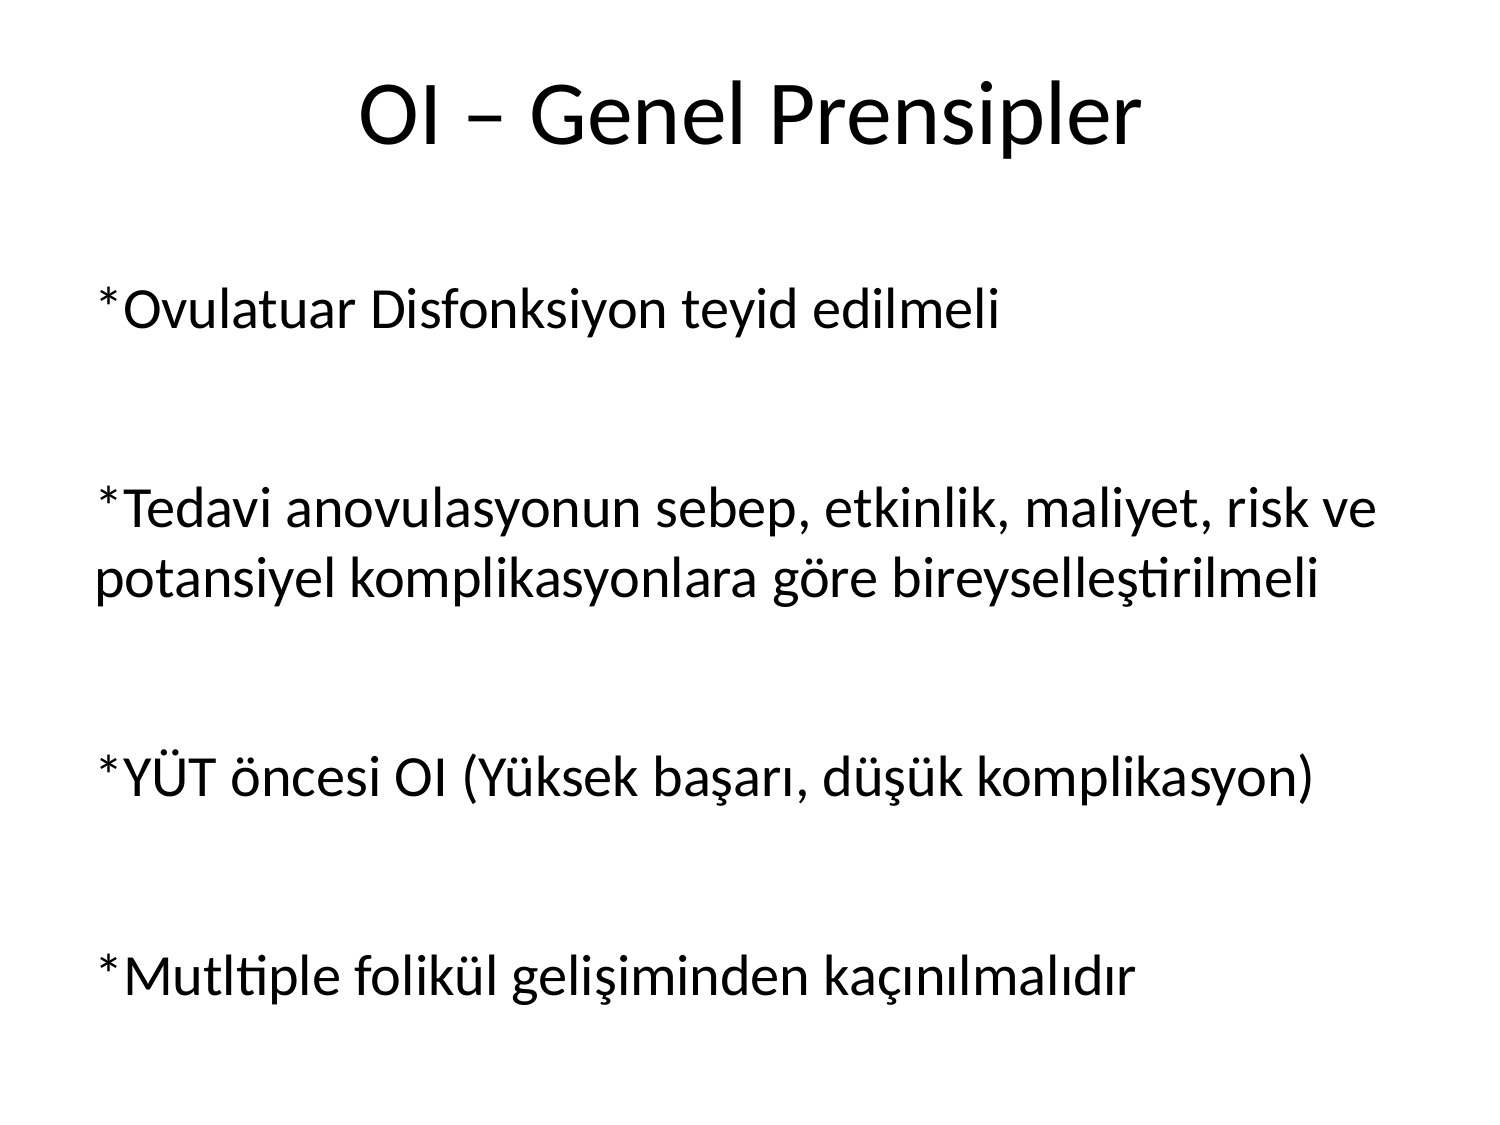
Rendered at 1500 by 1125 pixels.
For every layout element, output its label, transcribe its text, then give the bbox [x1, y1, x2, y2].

title OI – Genel Prensipler [75, 45, 1425, 233]
list *Ovulatuar Disfonksiyon teyid edilmeli *Tedavi anovulasyonun sebep, etkinlik, maliyet, risk ve potansiyel komplikasyonlara göre bireyselleştirilmeli *YÜT öncesi OI (Yüksek başarı, düşük komplikasyon) *Mutltiple folikül gelişiminden kaçınılmalıdır [75, 262, 1425, 1005]
